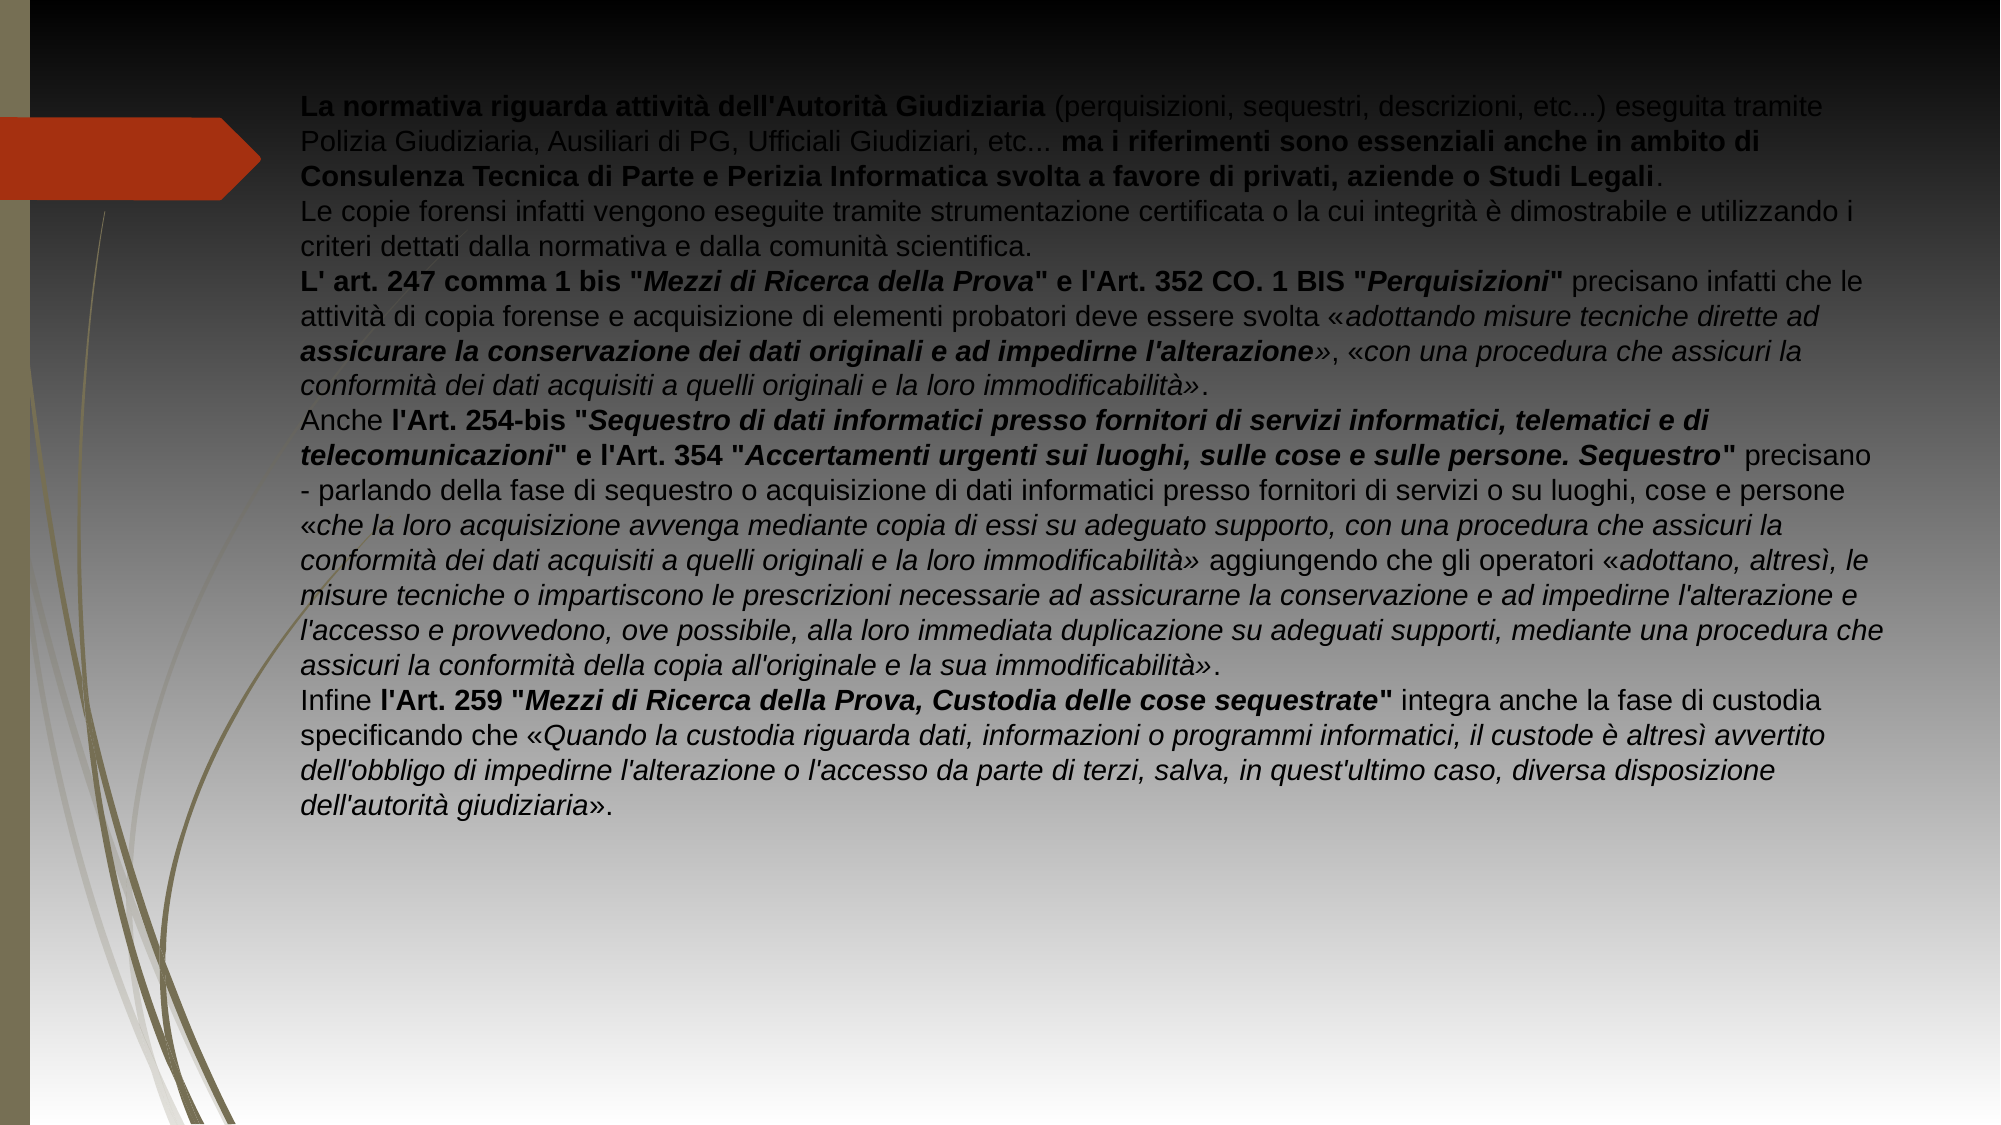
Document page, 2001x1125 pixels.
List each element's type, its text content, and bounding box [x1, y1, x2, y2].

list La normativa riguarda attività dell'Autorità Giudiziaria (perquisizioni, sequestri, descrizioni, etc...) eseguita tramite Polizia Giudiziaria, Ausiliari di PG, Ufficiali Giudiziari, etc... ma i riferimenti sono essenziali anche in ambito di Consulenza Tecnica di Parte e Perizia Informatica svolta a favore di privati, aziende o Studi Legali. Le copie forensi infatti vengono eseguite tramite strumentazione certificata o la cui integrità è dimostrabile e utilizzando i criteri dettati dalla normativa e dalla comunità scientifica. L' art. 247 comma 1 bis "Mezzi di Ricerca della Prova" e l'Art. 352 CO. 1 BIS "Perquisizioni" precisano infatti che le attività di copia forense e acquisizione di elementi probatori deve essere svolta «adottando misure tecniche dirette ad assicurare la conservazione dei dati originali e ad impedirne l'alterazione», «con una procedura che assicuri la conformità dei dati acquisiti a quelli originali e la loro immodificabilità». Anche l'Art. 254-bis "Sequestro di dati informatici presso fornitori di servizi informatici, telematici e di telecomunicazioni" e l'Art. 354 "Accertamenti urgenti sui luoghi, sulle cose e sulle persone. Sequestro" precisano - parlando della fase di sequestro o acquisizione di dati informatici presso fornitori di servizi o su luoghi, cose e persone «che la loro acquisizione avvenga mediante copia di essi su adeguato supporto, con una procedura che assicuri la conformità dei dati acquisiti a quelli originali e la loro immodificabilità» aggiungendo che gli operatori «adottano, altresì, le misure tecniche o impartiscono le prescrizioni necessarie ad assicurarne la conservazione e ad impedirne l'alterazione e l'accesso e provvedono, ove possibile, alla loro immediata duplicazione su adeguati supporti, mediante una procedura che assicuri la conformità della copia all'originale e la sua immodificabilità». Infine l'Art. 259 "Mezzi di Ricerca della Prova, Custodia delle cose sequestrate" integra anche la fase di custodia specificando che «Quando la custodia riguarda dati, informazioni o programmi informatici, il custode è altresì avvertito dell'obbligo di impedirne l'alterazione o l'accesso da parte di terzi, salva, in quest'ultimo caso, diversa disposizione dell'autorità giudiziaria». [285, 44, 1902, 1095]
